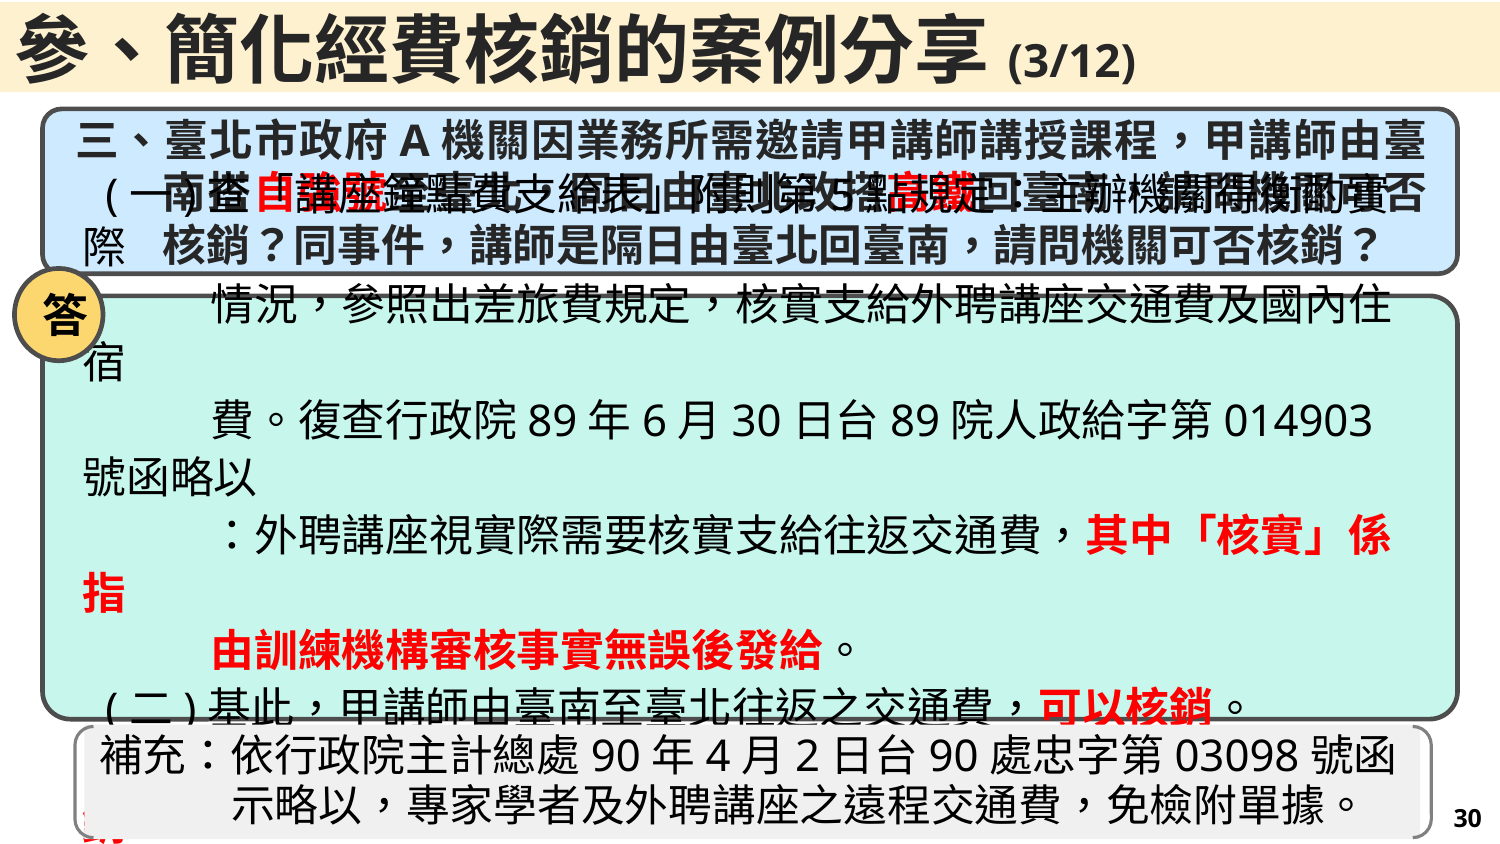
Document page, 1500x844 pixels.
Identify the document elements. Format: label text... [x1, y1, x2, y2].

text_box [940, 295, 959, 300]
text_box [477, 715, 489, 720]
text_box [1098, 295, 1117, 300]
text_box [1300, 295, 1309, 300]
text_box [760, 295, 788, 300]
text_box [792, 715, 800, 720]
text_box [878, 295, 887, 300]
text_box [947, 715, 958, 720]
text_box [548, 295, 573, 300]
text_box [431, 715, 439, 720]
text_box [1137, 715, 1155, 720]
text_box [453, 295, 463, 299]
text_box [1118, 715, 1128, 720]
text_box [1285, 295, 1297, 300]
text_box [1329, 296, 1340, 300]
text_box [1093, 715, 1106, 720]
text_box [743, 715, 758, 720]
text_box [919, 295, 929, 300]
text_box [565, 715, 577, 720]
text_box [111, 715, 190, 720]
text_box [402, 295, 436, 300]
text_box [536, 715, 562, 720]
text_box [762, 715, 784, 720]
text_box [1076, 295, 1097, 300]
text_box [1075, 715, 1088, 720]
text_box [1049, 715, 1069, 720]
text_box [1244, 295, 1264, 300]
text_box [813, 295, 843, 300]
text_box [834, 715, 882, 720]
text_box [716, 715, 726, 720]
text_box [628, 295, 640, 299]
text_box [42, 358, 108, 720]
text_box [905, 295, 916, 300]
text_box [362, 715, 385, 720]
text_box [624, 715, 664, 720]
text_box [1267, 295, 1283, 300]
text_box 補充：依行政院主計總處90年4月2日台90處忠字第03098號函示略以，專家學者及外聘講座之遠程交通費，免檢附單據。 [84, 724, 1421, 840]
text_box [813, 715, 834, 720]
text_box [747, 295, 759, 300]
text_box [1359, 295, 1374, 300]
text_box [508, 715, 533, 720]
text_box [1117, 295, 1138, 300]
text_box [267, 715, 275, 720]
text_box [294, 295, 348, 300]
text_box [936, 715, 944, 720]
text_box [439, 295, 449, 299]
text_box 答 [14, 268, 103, 361]
text_box [580, 715, 593, 720]
text_box [600, 295, 613, 300]
text_box [465, 715, 474, 720]
slide_number <編號> [1137, 671, 1498, 844]
text_box [1034, 295, 1046, 300]
text_box [1212, 295, 1228, 300]
text_box [986, 715, 1044, 720]
text_box [847, 295, 874, 300]
text_box [379, 295, 389, 300]
text_box [526, 295, 548, 300]
text_box [994, 295, 1021, 300]
text_box [100, 295, 213, 300]
text_box [230, 715, 245, 720]
text_box [596, 715, 620, 720]
text_box [194, 715, 214, 720]
text_box [279, 715, 289, 720]
text_box [1210, 295, 1458, 720]
text_box 參、簡化經費核銷的案例分享(3/12) [0, 2, 1500, 93]
text_box [616, 295, 625, 300]
text_box [213, 715, 227, 720]
text_box [240, 295, 271, 300]
text_box [1442, 109, 1458, 274]
text_box [800, 715, 812, 720]
text_box [729, 715, 740, 720]
text_box [290, 715, 358, 720]
text_box [644, 295, 743, 300]
text_box [888, 715, 916, 720]
text_box [42, 109, 60, 269]
text_box [667, 715, 702, 720]
text_box [705, 715, 713, 720]
text_box [274, 295, 290, 300]
text_box [492, 715, 504, 720]
text_box [245, 715, 255, 720]
text_box [1161, 715, 1173, 720]
text_box [466, 295, 493, 300]
text_box [497, 295, 523, 300]
text_box [889, 295, 905, 300]
text_box (一)查「講座鐘點費支給表」附則第5點規定：主辦機關得衡酌實際 情況，參照出差旅費規定，核實支給外聘講座交通費及國內住宿 費。復查行政院89年6月30日台89院人政給字第014903號函略以 ：外聘講座視實際需要核實支給往返交通費，其中「核實」係指 由訓練機構審核事實無誤後發給。 (二)基此，甲講師由臺南至臺北往返之交通費，可以核銷。 (三)又依前開規定，甲講師隔日由臺北回臺南之事實無誤，仍可核銷。 [67, 300, 1441, 715]
text_box [221, 295, 237, 300]
slide_number <編號> [1421, 731, 1429, 833]
list 三、臺北市政府A機關因業務所需邀請甲講師講授課程，甲講師由臺南搭自強號至臺北，同日由臺北改搭高鐵回臺南，請問機關可否核銷？同事件，講師是隔日由臺北回臺南，請問機關可否核銷？ [60, 108, 1442, 274]
text_box [1312, 296, 1323, 300]
text_box [1169, 295, 1185, 300]
text_box [1343, 295, 1354, 300]
